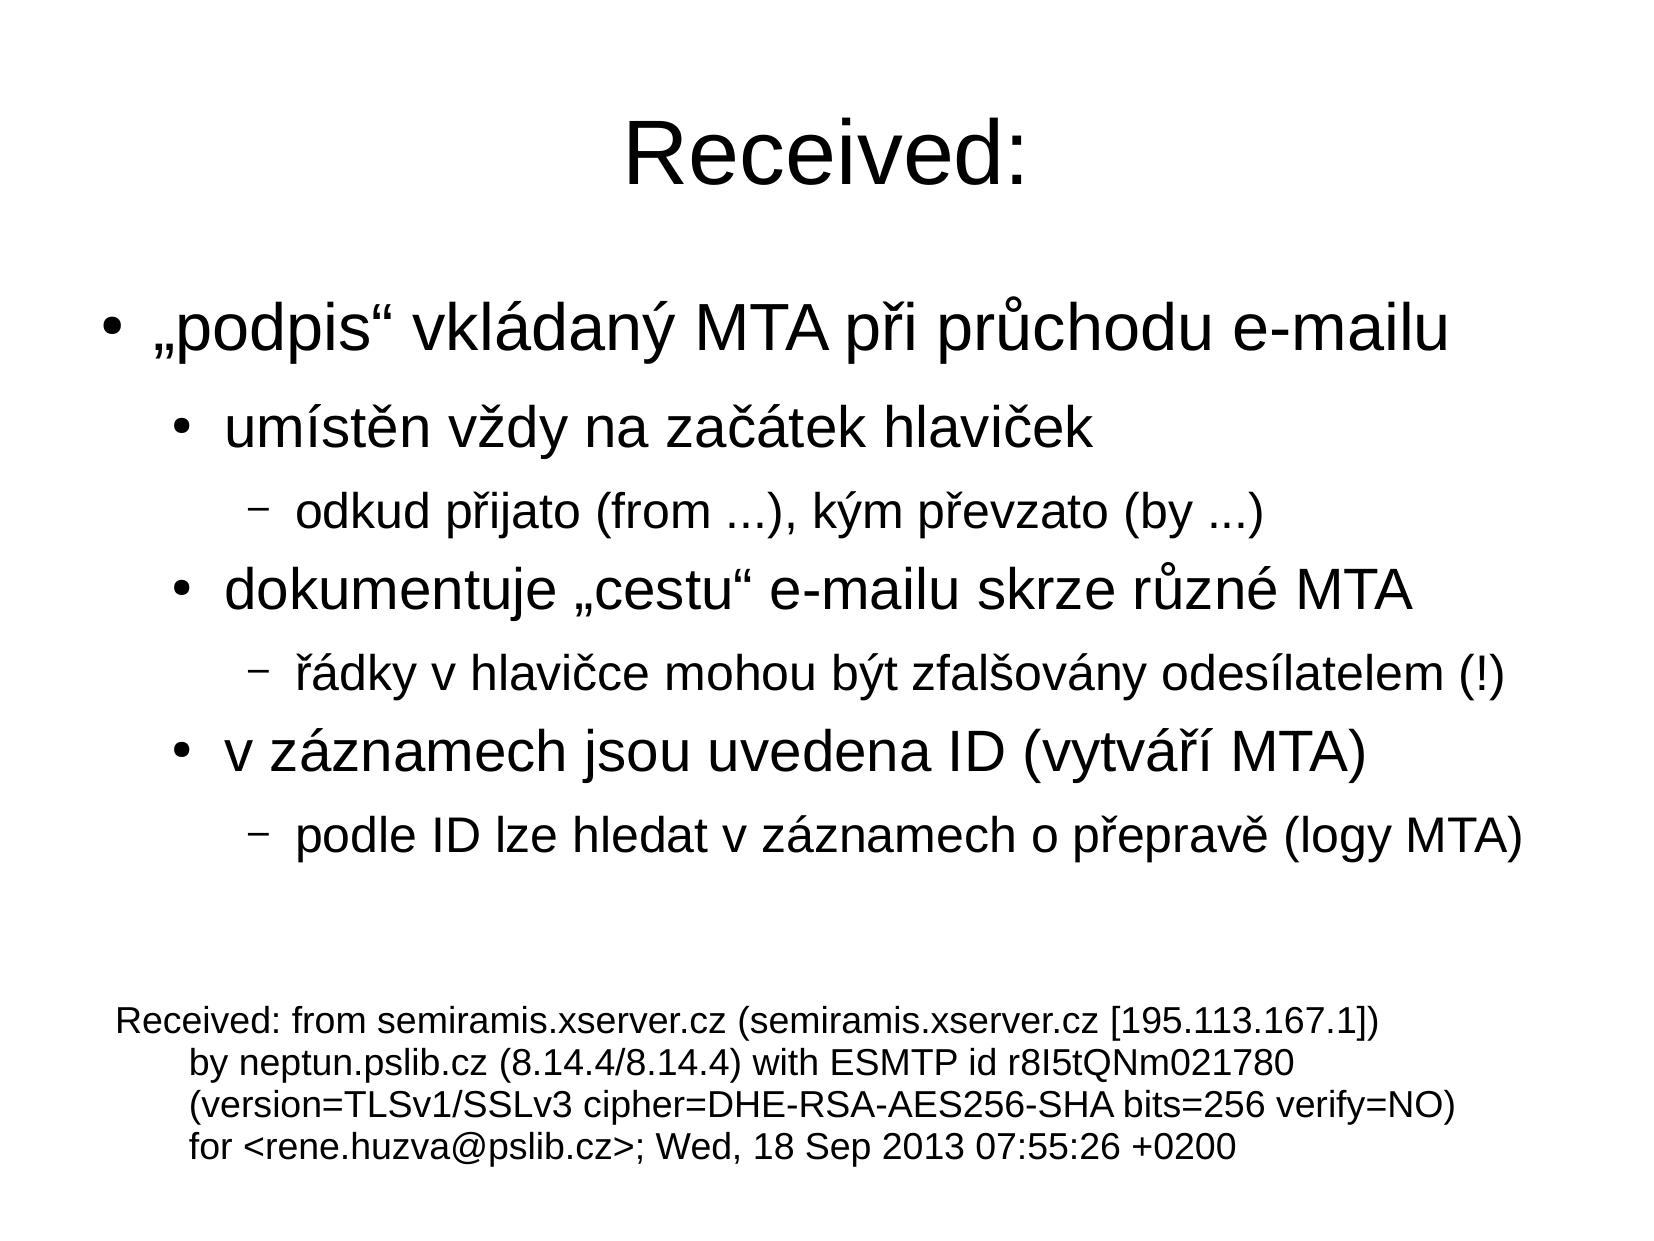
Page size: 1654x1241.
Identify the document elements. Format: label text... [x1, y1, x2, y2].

text_box Received: from semiramis.xserver.cz (semiramis.xserver.cz [195.113.167.1]) by neptun.pslib.cz (8.14.4/8.14.4) with ESMTP id r8I5tQNm021780 (version=TLSv1/SSLv3 cipher=DHE-RSA-AES256-SHA bits=256 verify=NO) for <rene.huzva@pslib.cz>; Wed, 18 Sep 2013 07:55:26 +0200 [100, 992, 1489, 1175]
title Received: [82, 49, 1571, 257]
list „podpis“ vkládaný MTA při průchodu e-mailu umístěn vždy na začátek hlaviček odkud přijato (from ...), kým převzato (by ...) dokumentuje „cestu“ e-mailu skrze různé MTA řádky v hlavičce mohou být zfalšovány odesílatelem (!) v záznamech jsou uvedena ID (vytváří MTA) podle ID lze hledat v záznamech o přepravě (logy MTA) [82, 290, 1571, 995]
